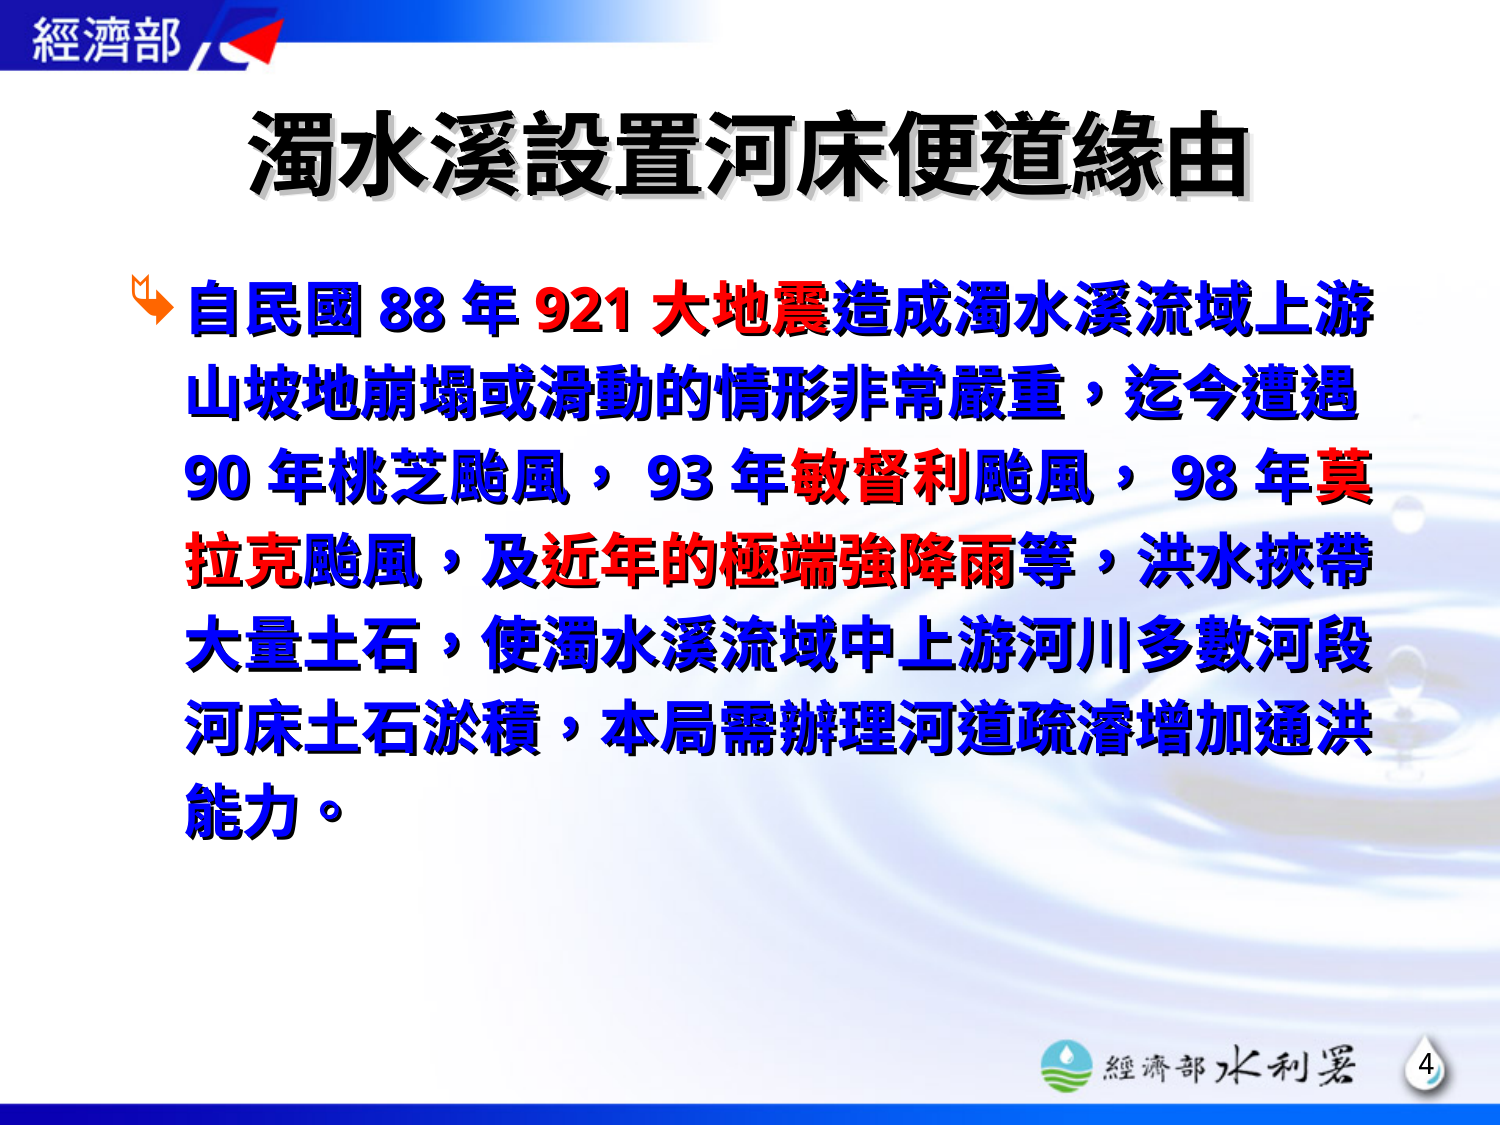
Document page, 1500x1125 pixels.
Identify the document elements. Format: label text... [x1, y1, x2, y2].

list 自民國88年921大地震造成濁水溪流域上游山坡地崩塌或滑動的情形非常嚴重，迄今遭遇90年桃芝颱風，93年敏督利颱風，98年莫拉克颱風，及近年的極端強降雨等，洪水挾帶大量土石，使濁水溪流域中上游河川多數河段河床土石淤積，本局需辦理河道疏濬增加通洪能力。 [112, 249, 1388, 1125]
title 濁水溪設置河床便道緣由 [168, 101, 1331, 202]
picture [0, 0, 1500, 1125]
text_box <編號> [1362, 1037, 1450, 1113]
